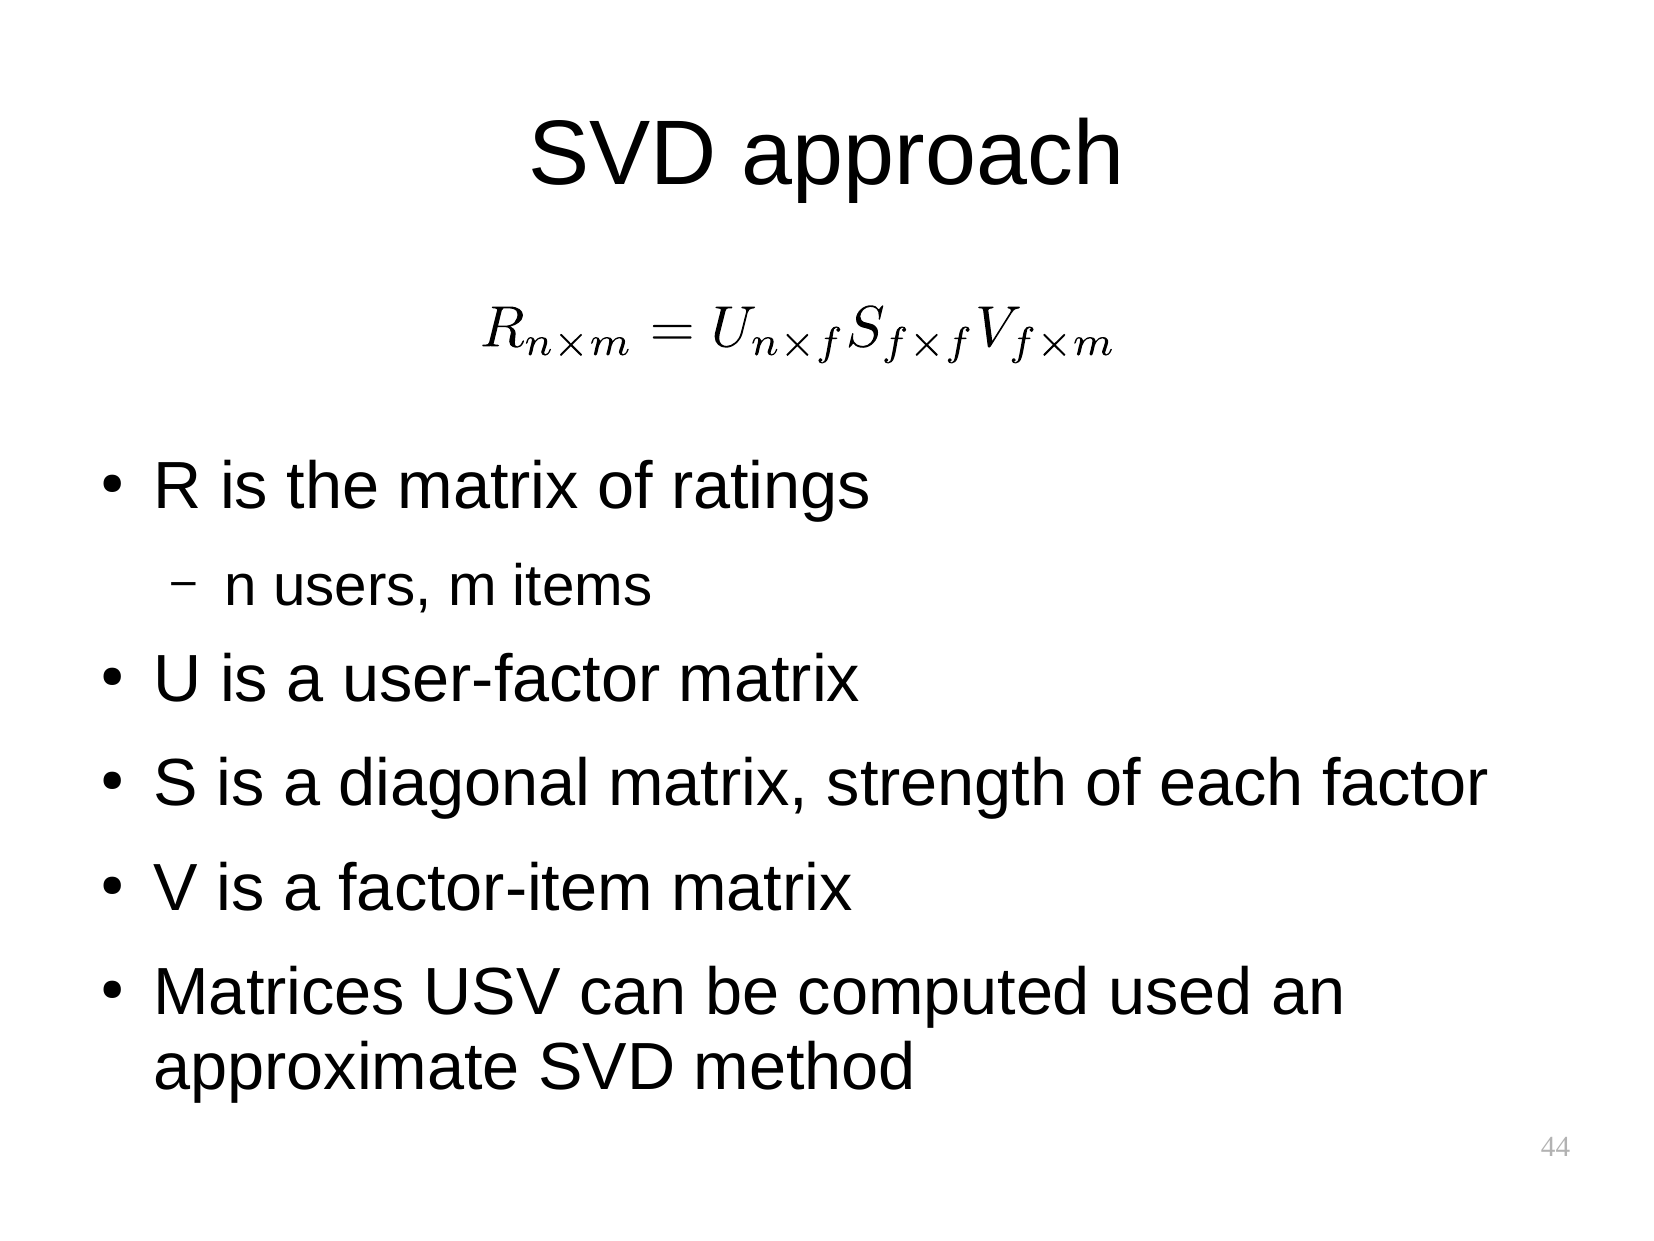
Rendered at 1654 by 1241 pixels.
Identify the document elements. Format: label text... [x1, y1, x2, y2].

text_box [480, 305, 1114, 364]
list R is the matrix of ratings n users, m items U is a user-factor matrix S is a diagonal matrix, strength of each factor V is a factor-item matrix Matrices USV can be computed used an approximate SVD method [82, 448, 1571, 1171]
title SVD approach [82, 49, 1571, 257]
